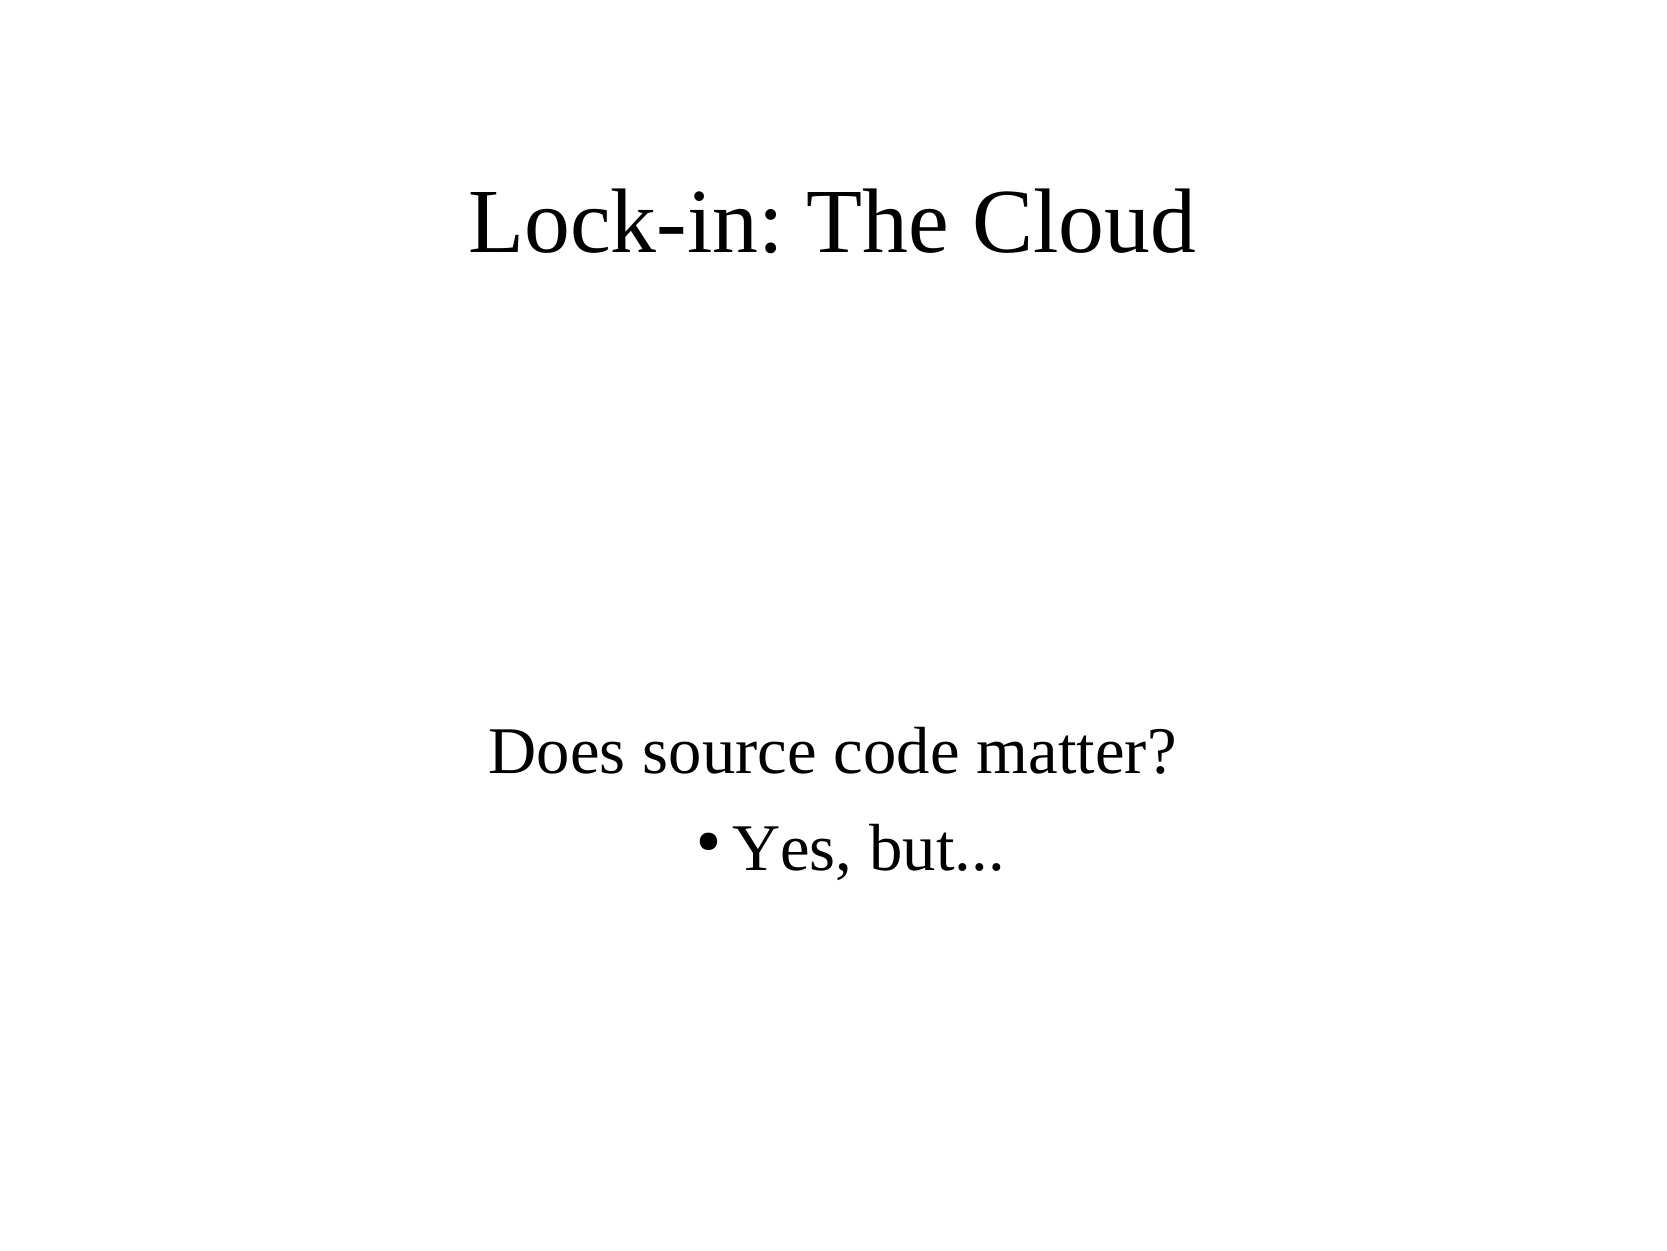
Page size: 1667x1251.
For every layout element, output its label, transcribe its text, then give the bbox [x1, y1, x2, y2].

subtitle Does source code matter? Yes, but... [124, 360, 1542, 1230]
title Lock-in: The Cloud [124, 110, 1542, 320]
